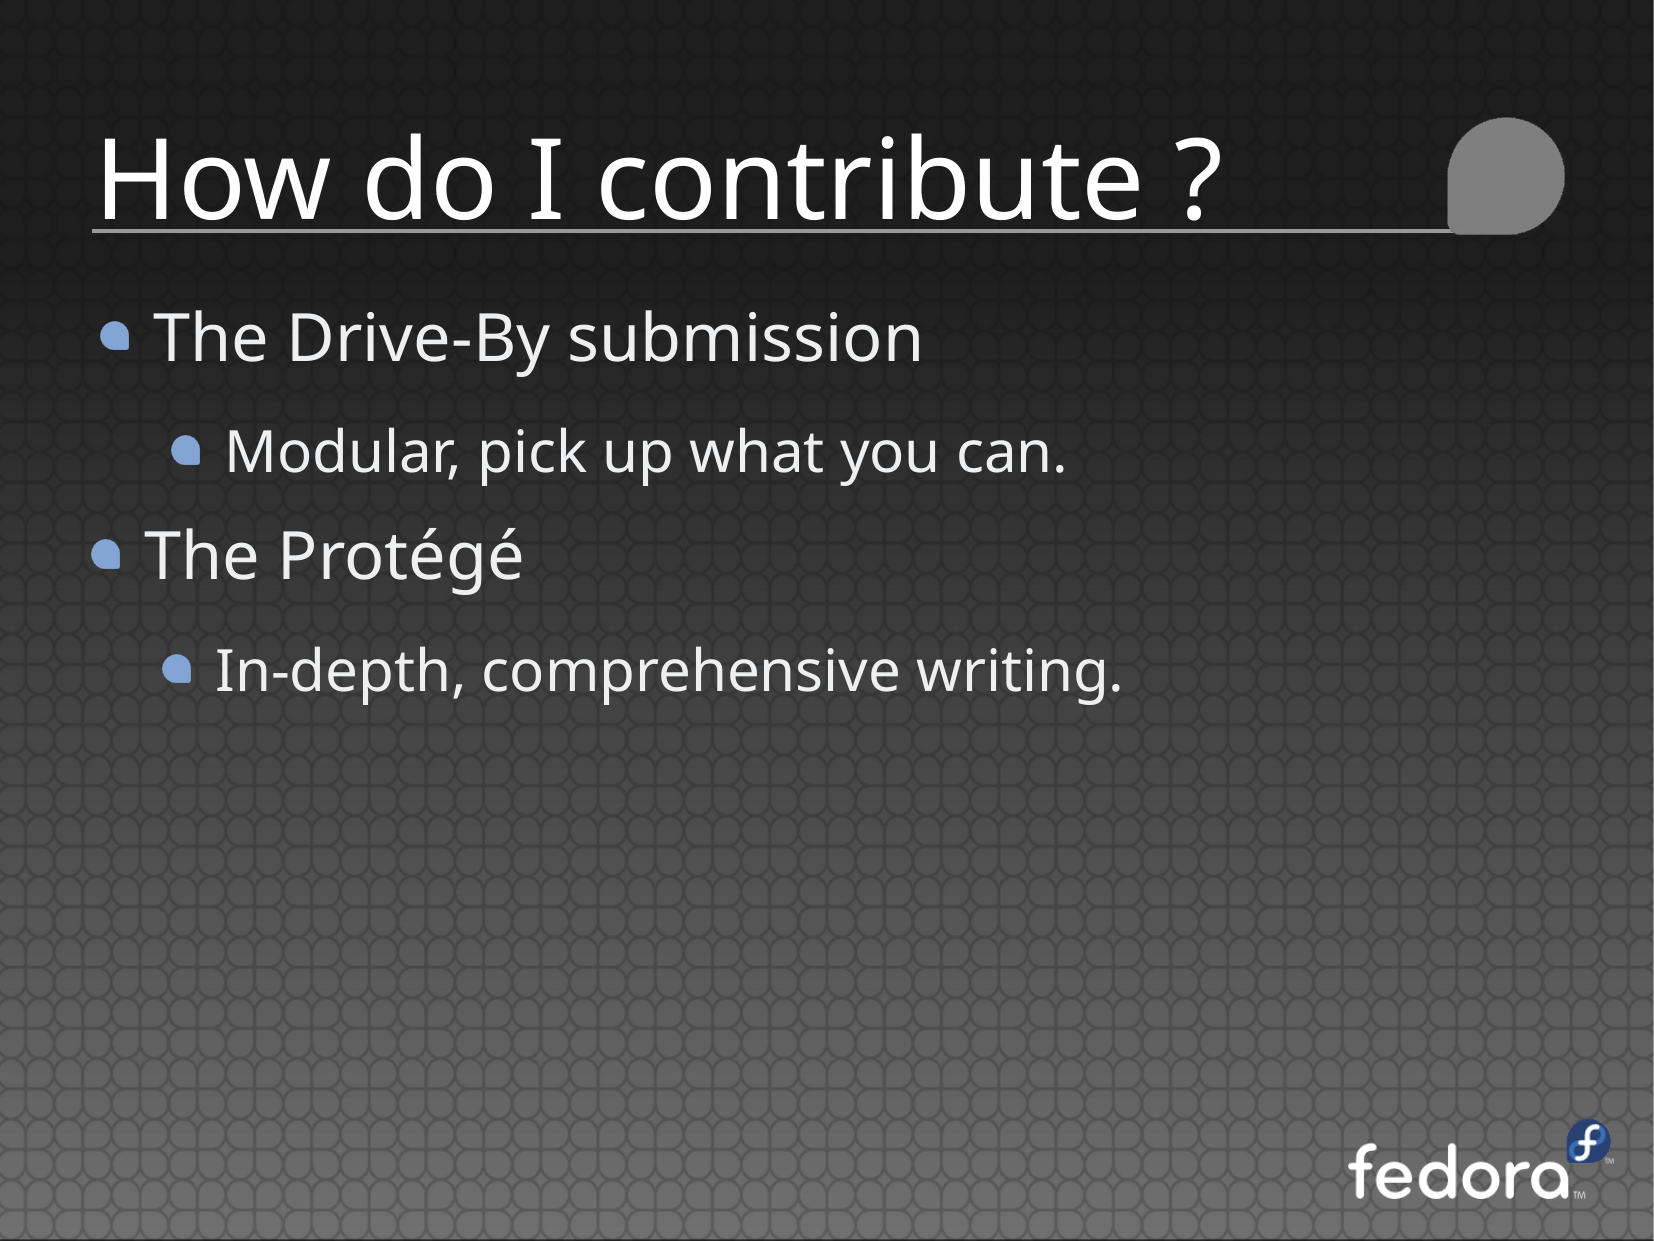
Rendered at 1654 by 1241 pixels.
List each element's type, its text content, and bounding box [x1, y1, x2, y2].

title How do I contribute ? [94, 100, 1426, 251]
picture [0, 0, 1654, 1241]
list The Drive-By submission Modular, pick up what you can. [82, 290, 1562, 466]
list The Protégé In-depth, comprehensive writing. [73, 508, 1552, 684]
